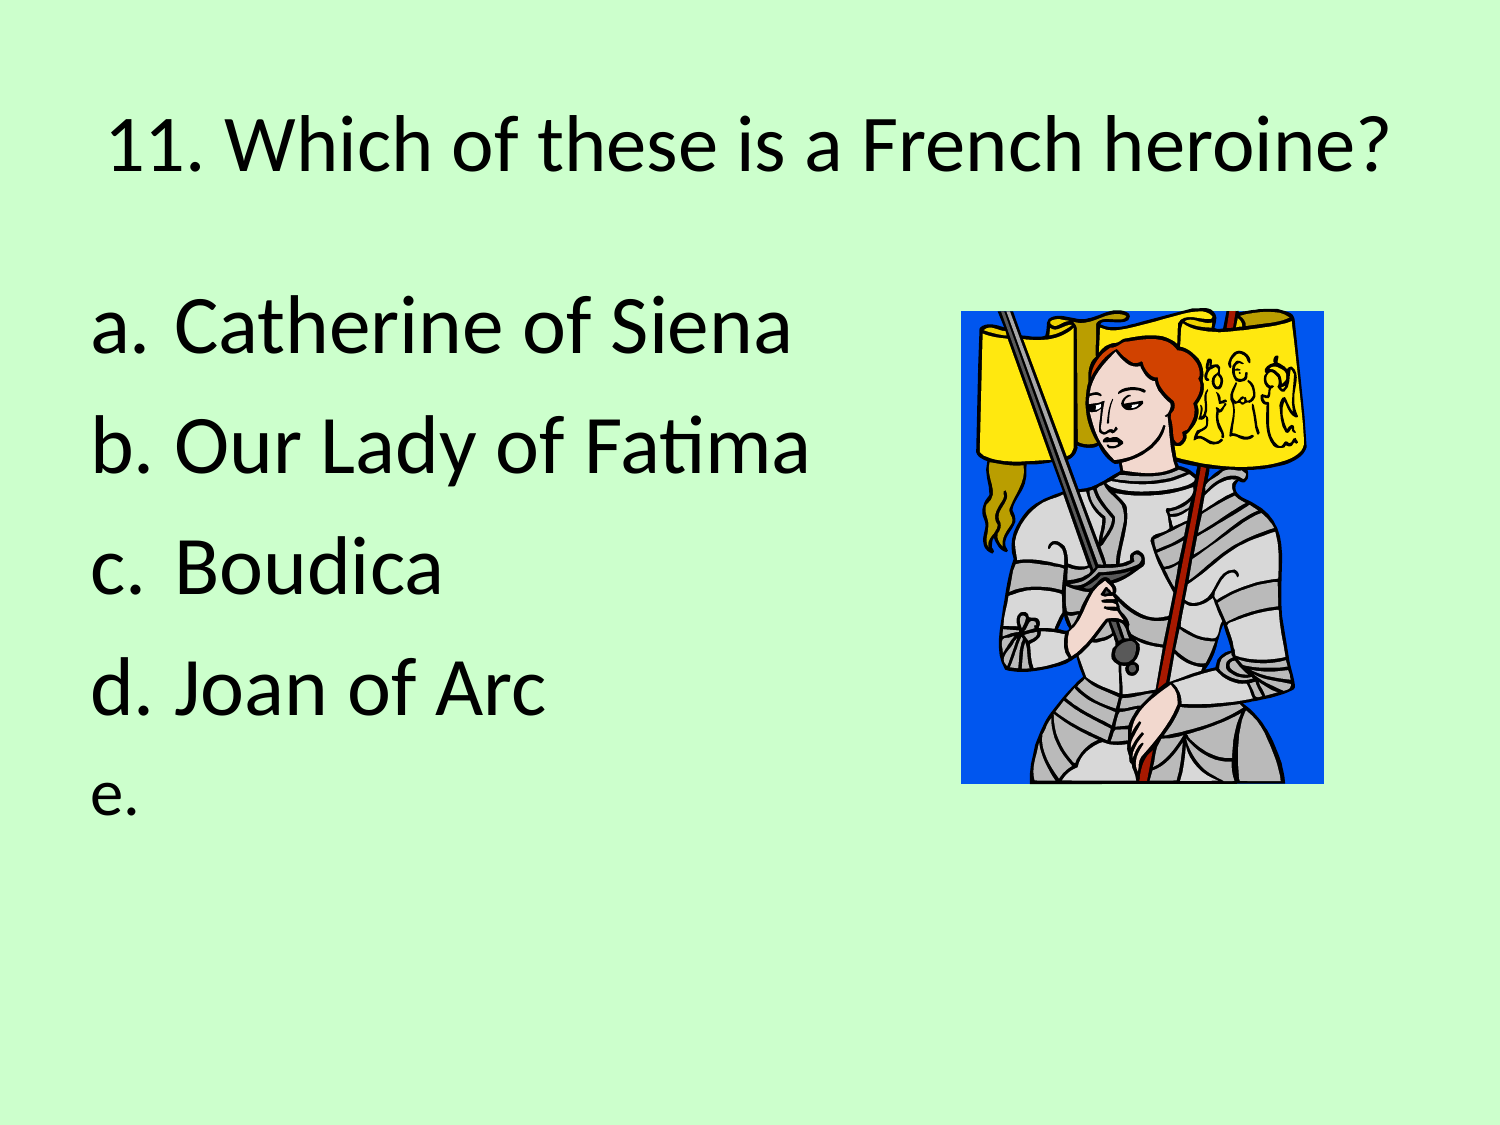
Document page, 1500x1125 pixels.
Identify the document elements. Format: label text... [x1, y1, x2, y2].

title 11. Which of these is a French heroine? [75, 45, 1426, 233]
list Catherine of Siena Our Lady of Fatima Boudica Joan of Arc [75, 262, 1426, 1005]
picture [960, 304, 1325, 785]
